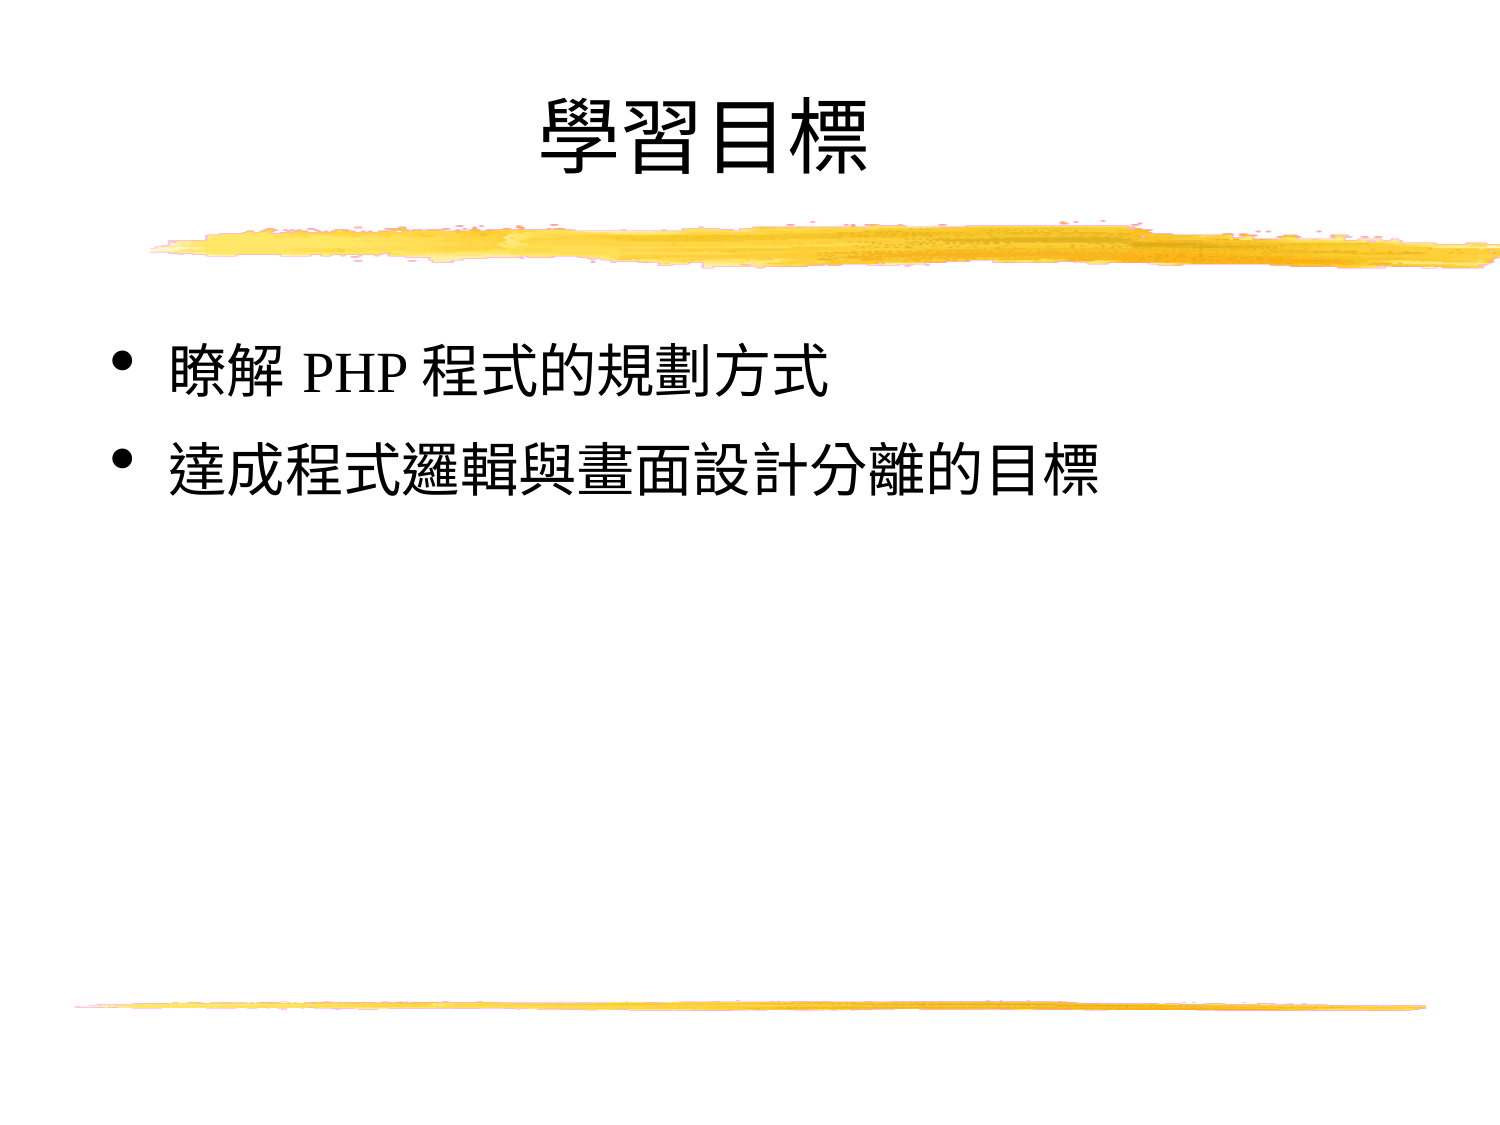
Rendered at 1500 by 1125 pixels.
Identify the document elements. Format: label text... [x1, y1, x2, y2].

picture [75, 999, 1426, 1013]
list 瞭解PHP程式的規劃方式 達成程式邏輯與畫面設計分離的目標 [112, 324, 1388, 986]
picture [150, 215, 1500, 279]
title 學習目標 [66, 44, 1342, 218]
